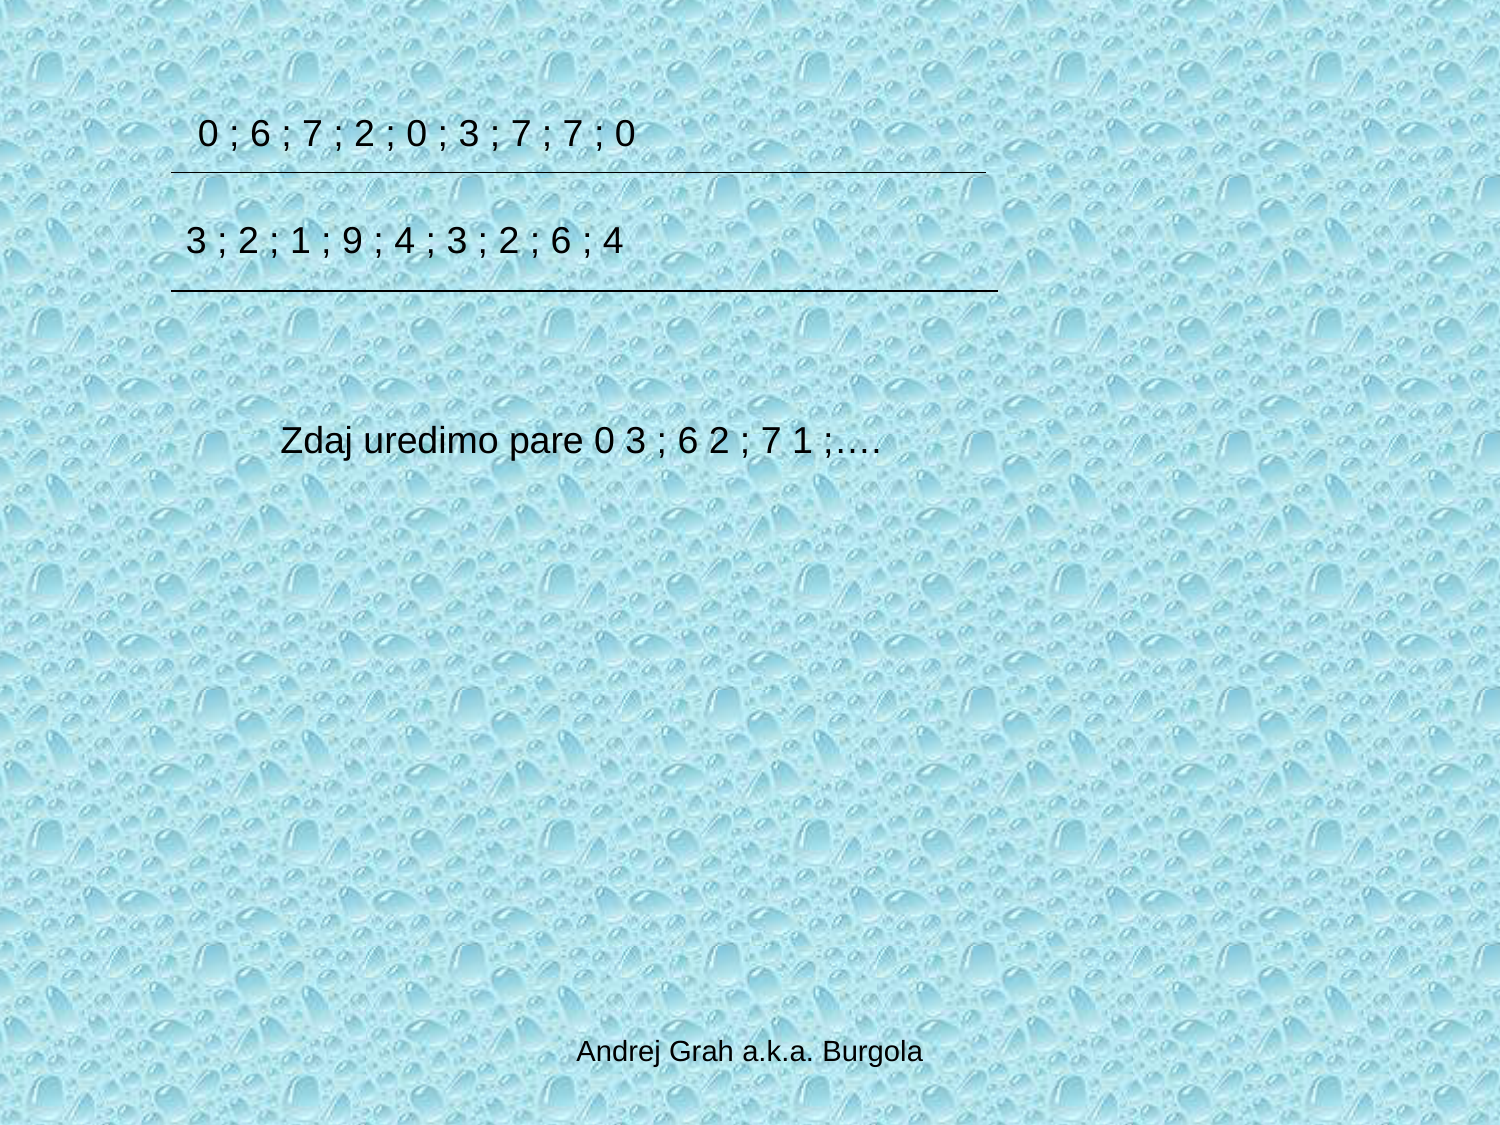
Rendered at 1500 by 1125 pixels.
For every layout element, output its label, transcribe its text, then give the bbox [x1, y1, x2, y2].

text_box 0 ; 6 ; 7 ; 2 ; 0 ; 3 ; 7 ; 7 ; 0 [183, 101, 1022, 163]
picture [0, 0, 1500, 1125]
text_box Zdaj uredimo pare 0 3 ; 6 2 ; 7 1 ;…. [265, 408, 1270, 470]
text_box 3 ; 2 ; 1 ; 9 ; 4 ; 3 ; 2 ; 6 ; 4 [171, 207, 1022, 269]
text_box Andrej Grah a.k.a. Burgola [512, 1024, 988, 1103]
